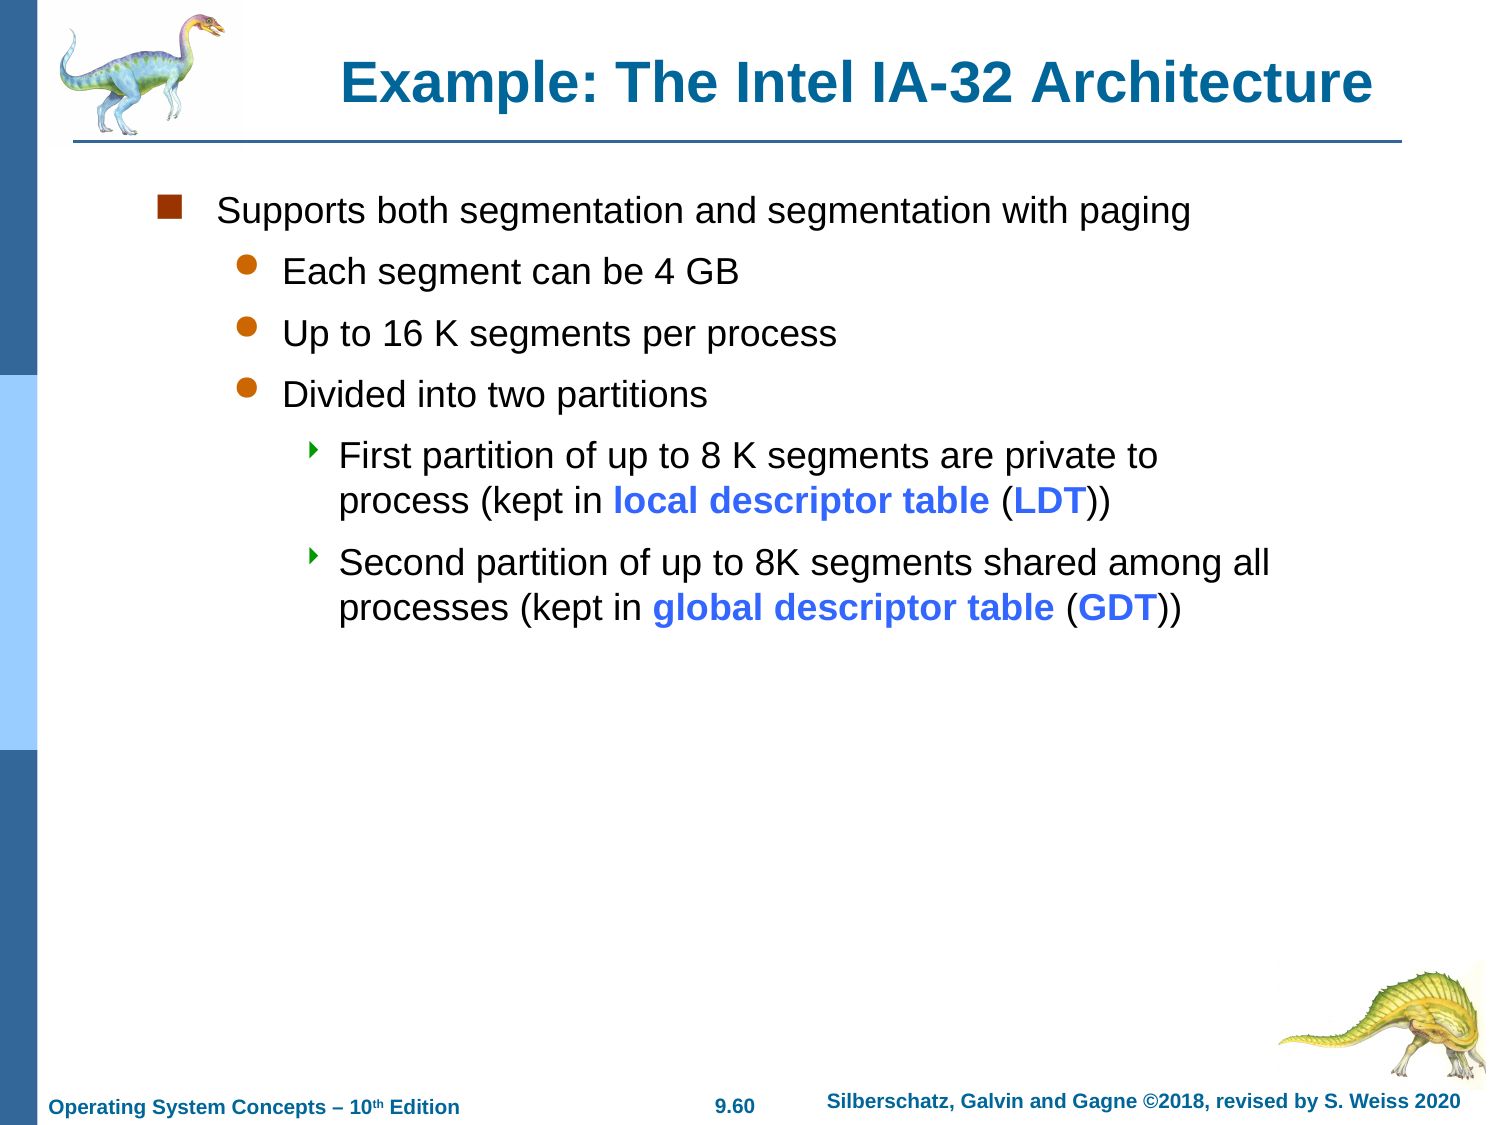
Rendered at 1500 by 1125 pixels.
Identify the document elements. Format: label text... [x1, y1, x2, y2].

picture [1275, 959, 1486, 1090]
picture [46, 0, 243, 149]
list Supports both segmentation and segmentation with paging Each segment can be 4 GB Up to 16 K segments per process Divided into two partitions First partition of up to 8 K segments are private to process (kept in local descriptor table (LDT)) Second partition of up to 8K segments shared among all processes (kept in global descriptor table (GDT)) [145, 178, 1309, 922]
title Example: The Intel IA-32 Architecture [233, 27, 1482, 122]
